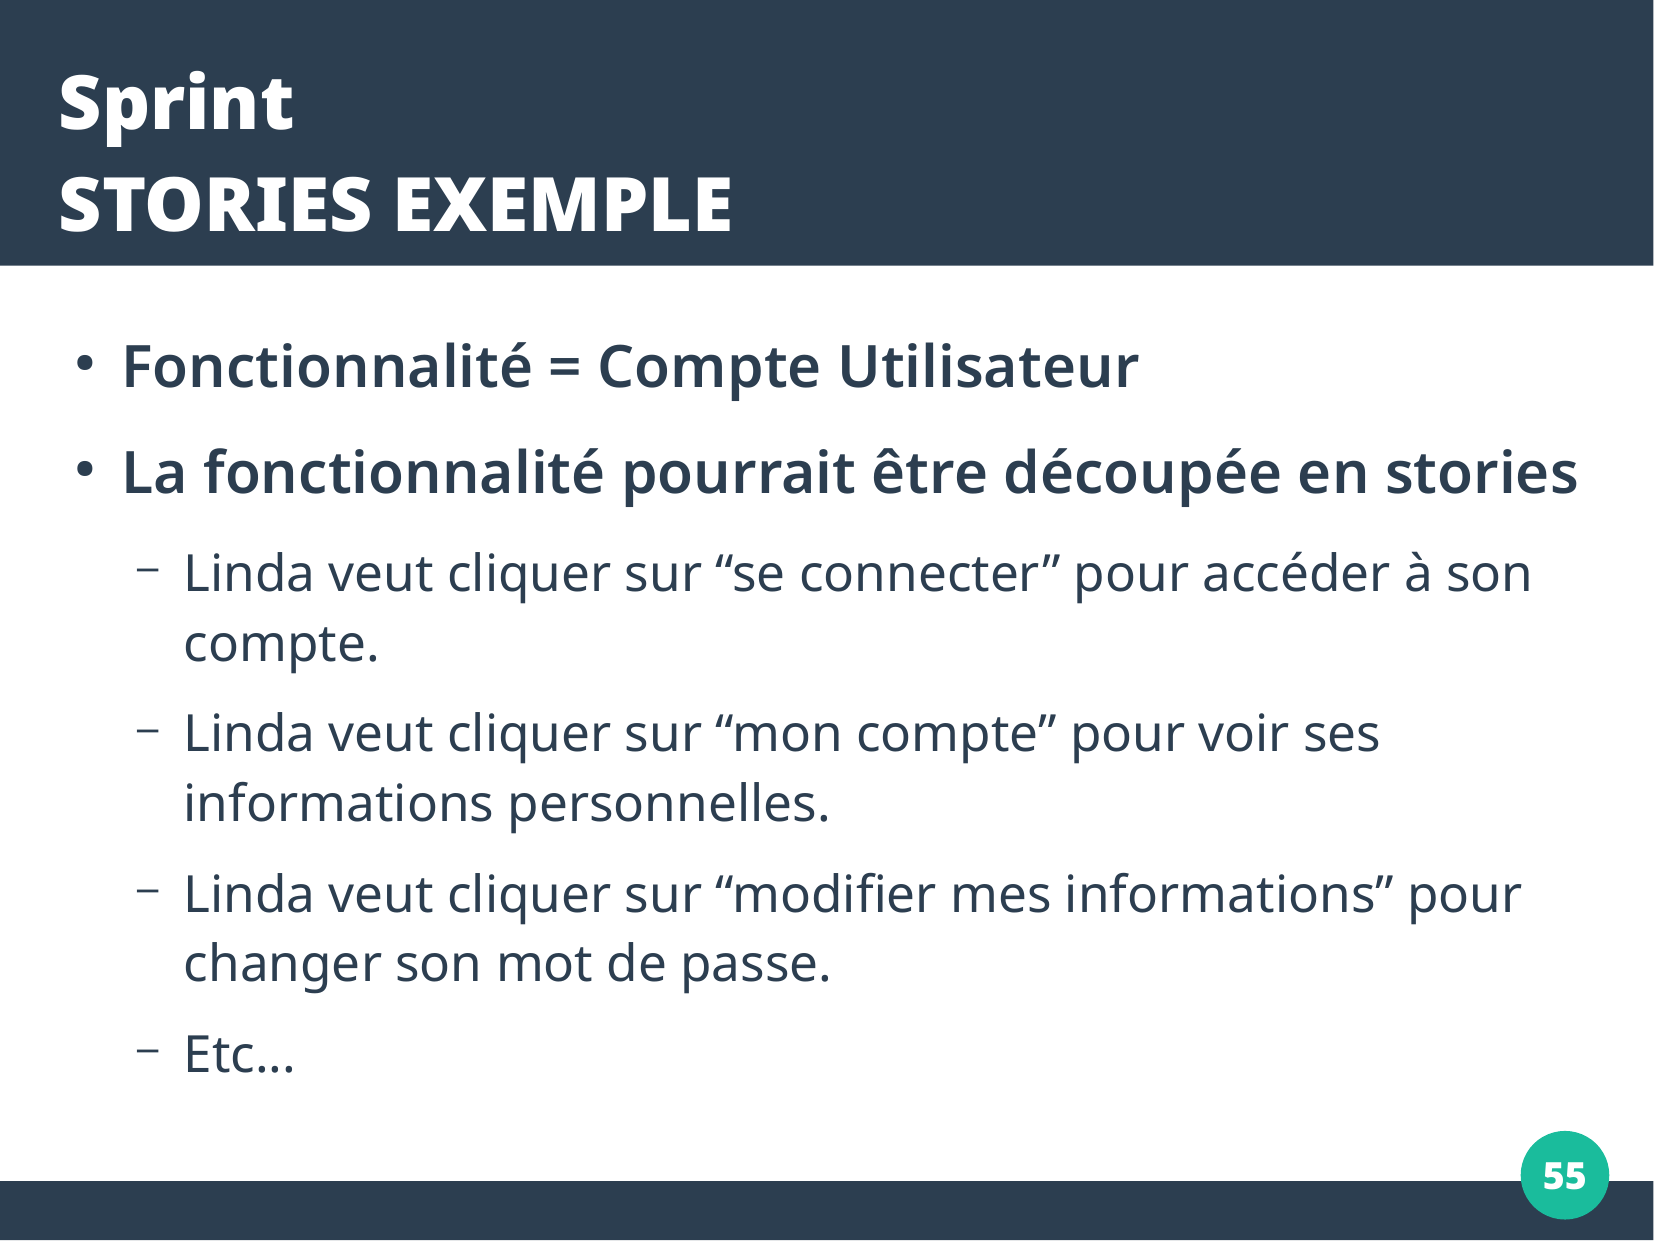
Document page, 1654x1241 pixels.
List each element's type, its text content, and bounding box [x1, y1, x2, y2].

title Sprint STORIES EXEMPLE [59, 49, 1595, 207]
list Fonctionnalité = Compte Utilisateur La fonctionnalité pourrait être découpée en stories Linda veut cliquer sur “se connecter” pour accéder à son compte. Linda veut cliquer sur “mon compte” pour voir ses informations personnelles. Linda veut cliquer sur “modifier mes informations” pour changer son mot de passe. Etc... [59, 324, 1595, 1152]
